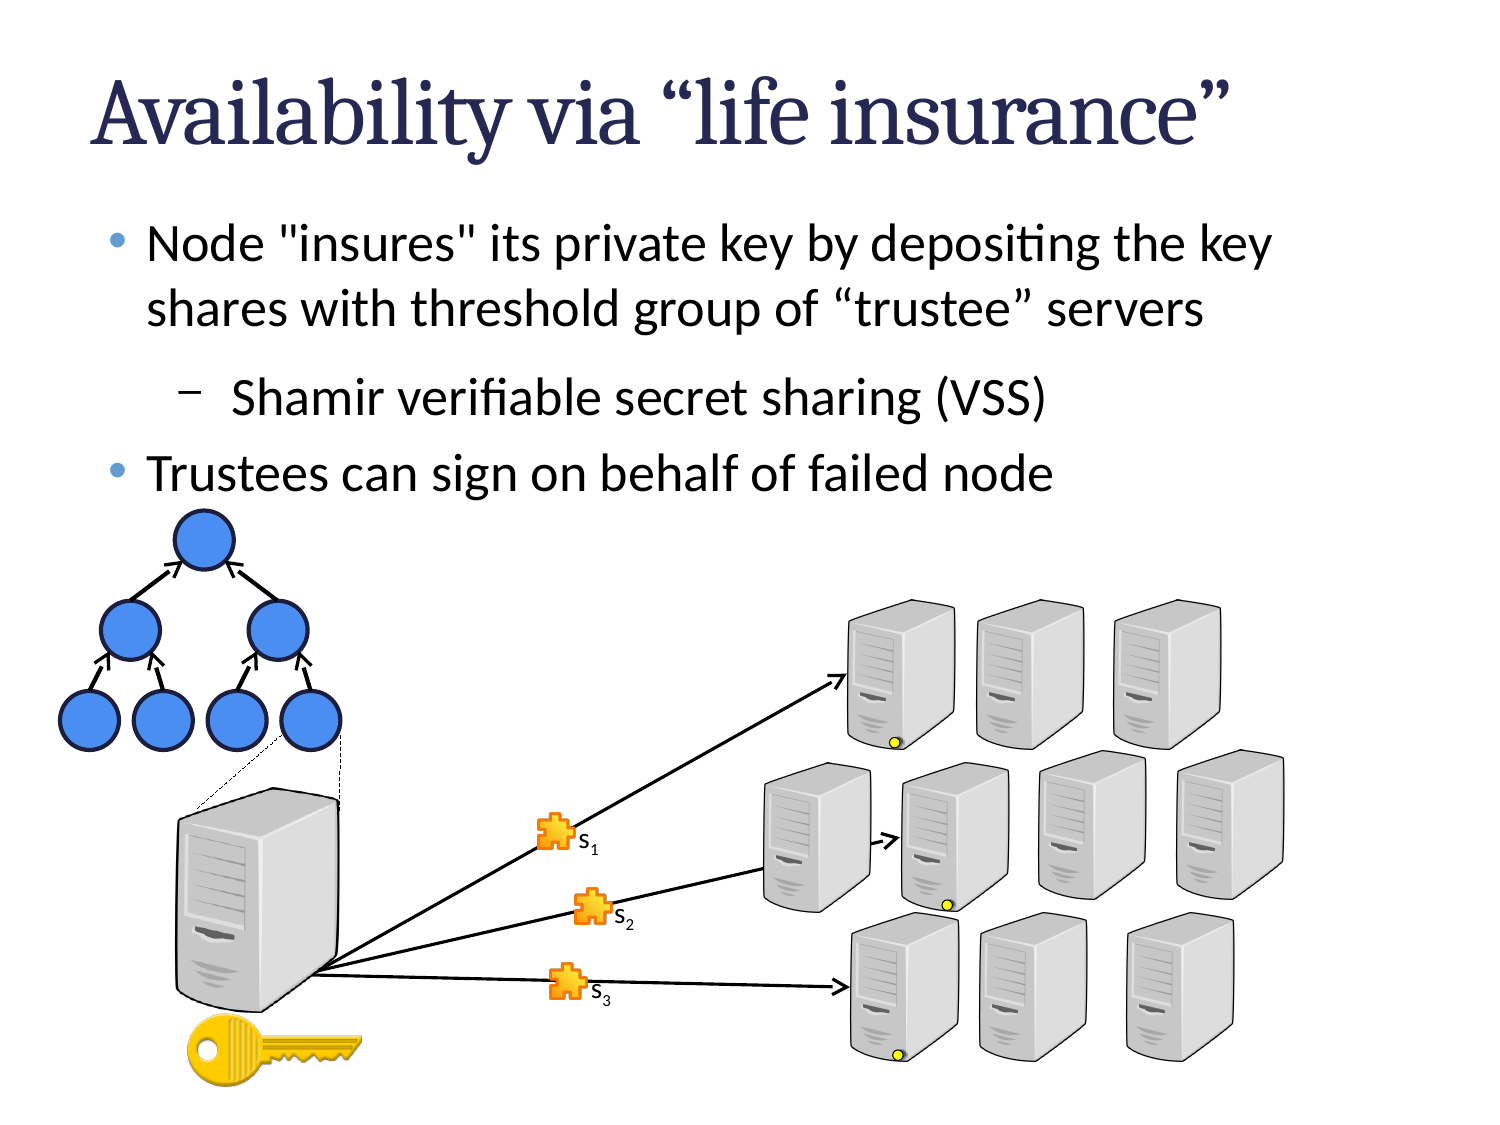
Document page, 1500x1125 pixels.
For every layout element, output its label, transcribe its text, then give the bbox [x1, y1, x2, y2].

title Availability via “life insurance” [75, 12, 1325, 200]
list Node "insures" its private key by depositing the key shares with threshold group of “trustee” servers Shamir verifiable secret sharing (VSS) Trustees can sign on behalf of failed node [75, 200, 1325, 1063]
text_box [892, 1049, 904, 1061]
text_box [59, 691, 119, 751]
text_box s1 [563, 812, 614, 867]
picture [574, 887, 599, 925]
picture [174, 787, 362, 1088]
text_box [207, 691, 267, 751]
picture [537, 812, 563, 850]
text_box s2 [599, 887, 649, 942]
text_box [889, 737, 900, 748]
picture [1125, 912, 1235, 1062]
text_box [100, 600, 160, 660]
text_box [941, 899, 953, 911]
text_box s3 [576, 962, 626, 1018]
picture [975, 599, 1285, 900]
picture [846, 599, 956, 750]
picture [762, 762, 1088, 1062]
text_box [174, 510, 234, 570]
picture [549, 962, 576, 1000]
text_box [248, 600, 308, 660]
text_box [281, 691, 341, 751]
text_box [133, 691, 193, 751]
